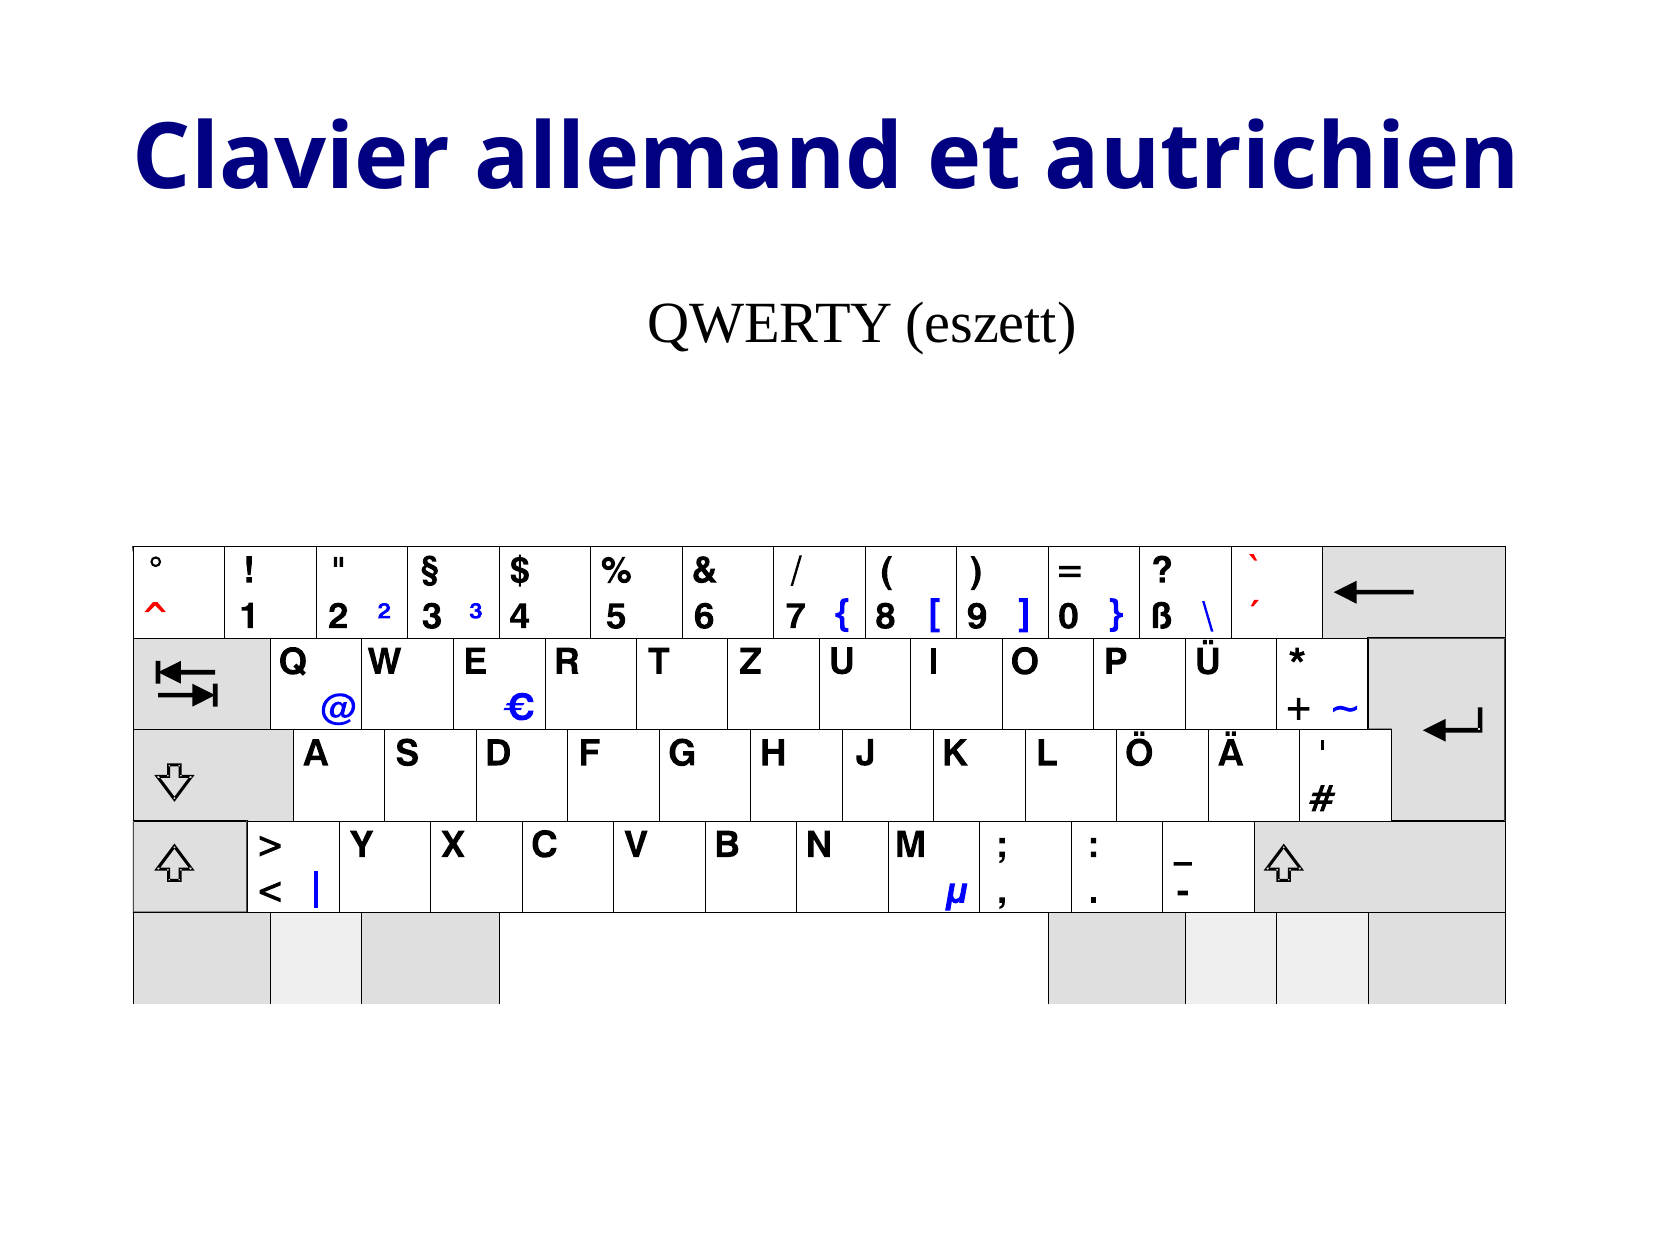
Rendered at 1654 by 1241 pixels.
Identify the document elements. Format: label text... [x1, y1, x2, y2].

list QWERTY (eszett) [82, 290, 1571, 414]
title Clavier allemand et autrichien [82, 56, 1571, 250]
picture [132, 546, 1506, 1004]
